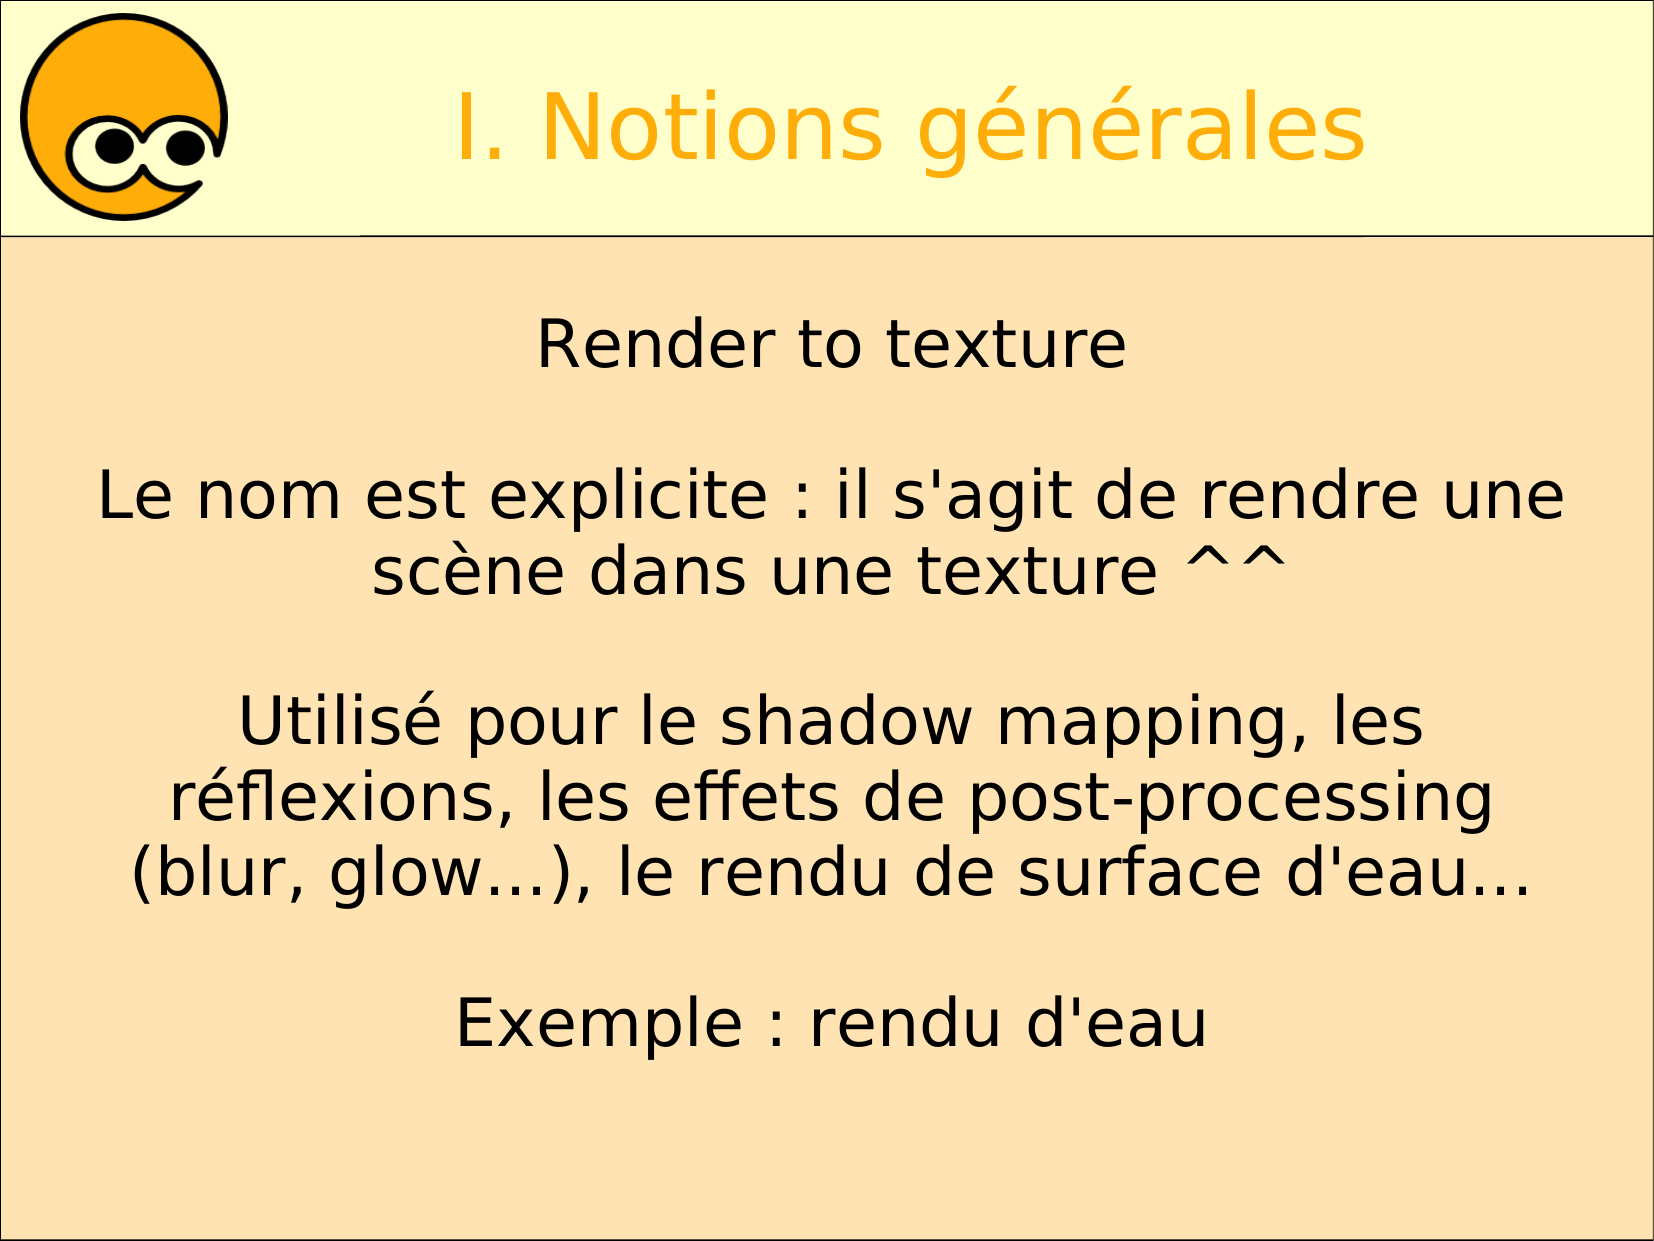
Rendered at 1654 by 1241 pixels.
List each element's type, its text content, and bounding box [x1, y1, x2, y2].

subtitle Render to texture Le nom est explicite : il s'agit de rendre une scène dans une texture ^^ Utilisé pour le shadow mapping, les réflexions, les effets de post-processing (blur, glow...), le rendu de surface d'eau... Exemple : rendu d'eau [88, 306, 1577, 1063]
title I. Notions générales [252, 28, 1571, 228]
picture [20, 13, 228, 221]
